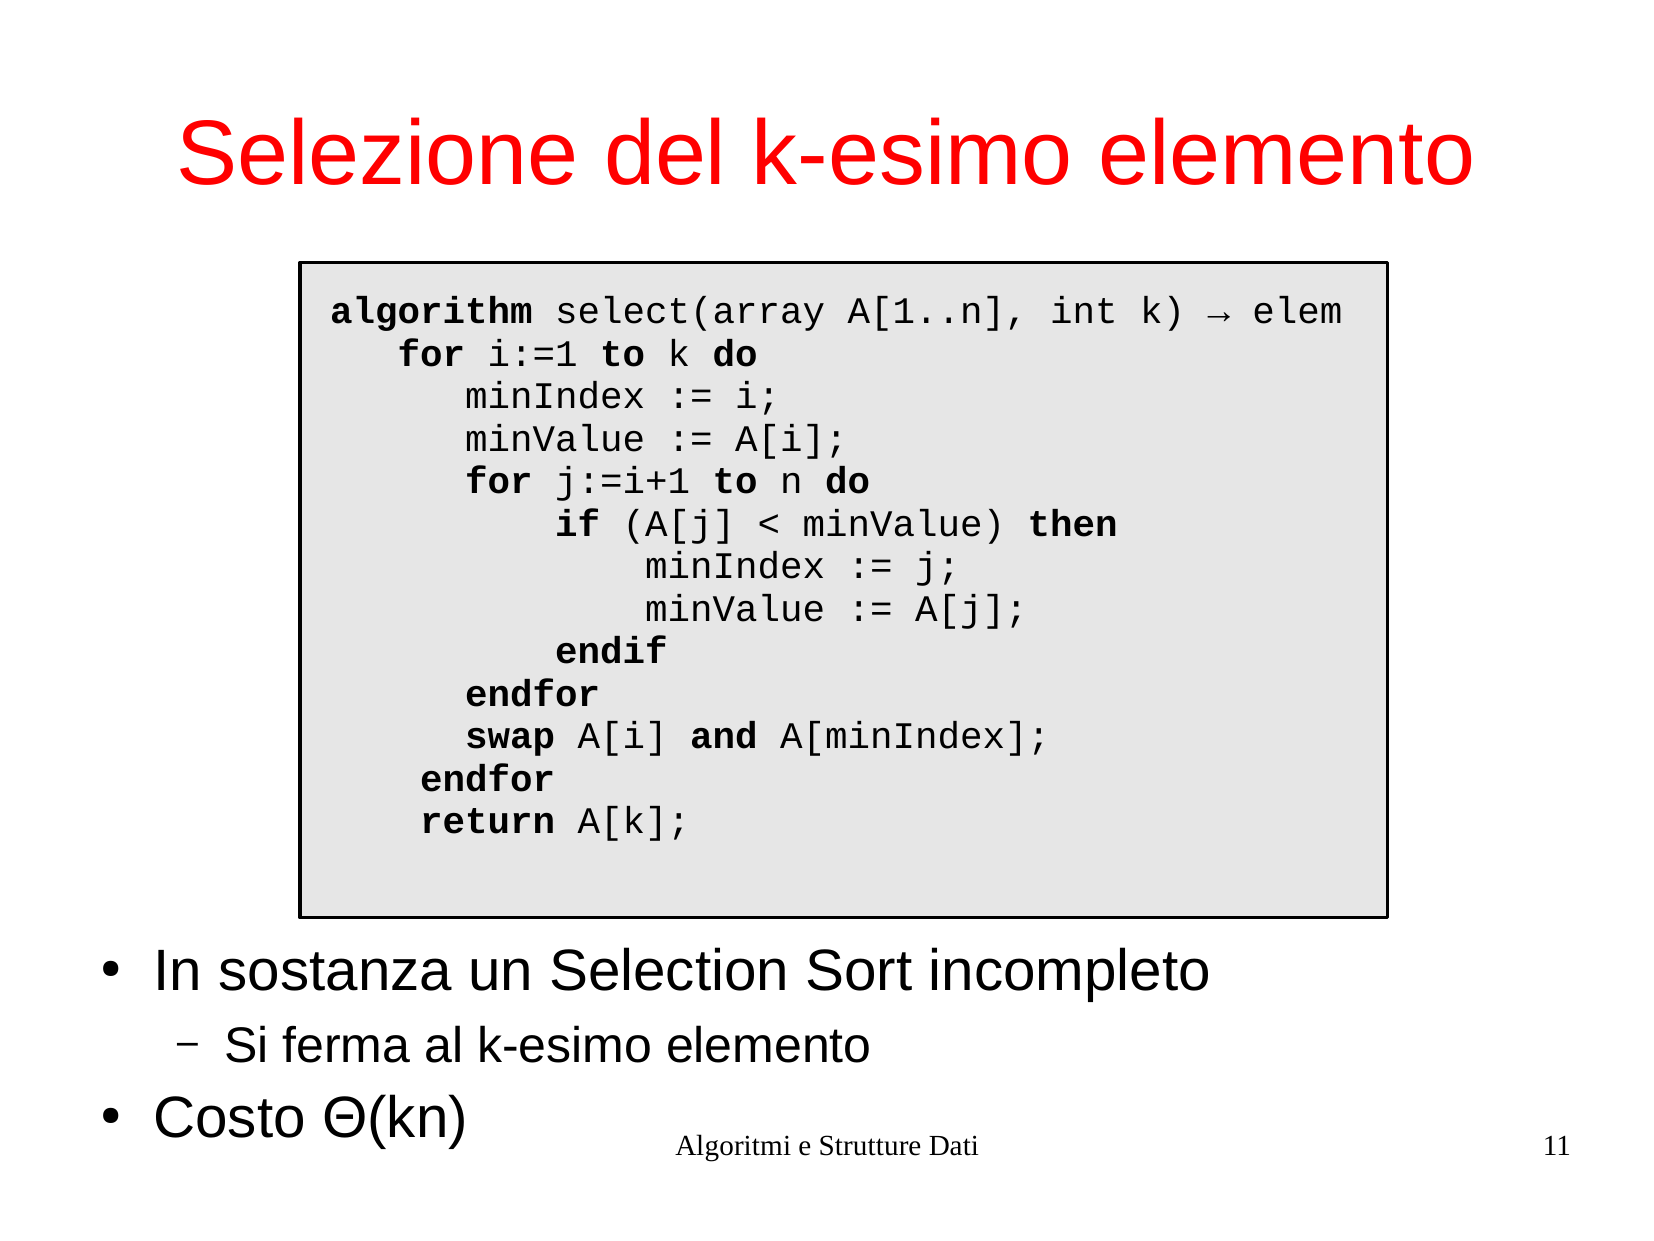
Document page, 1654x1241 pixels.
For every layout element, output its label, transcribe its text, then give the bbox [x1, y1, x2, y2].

title Selezione del k-esimo elemento [82, 49, 1571, 257]
text_box algorithm select(array A[1..n], int k) → elem for i:=1 to k do minIndex := i; minValue := A[i]; for j:=i+1 to n do if (A[j] < minValue) then minIndex := j; minValue := A[j]; endif endfor swap A[i] and A[minIndex]; endfor return A[k]; [300, 262, 1388, 918]
list In sostanza un Selection Sort incompleto Si ferma al k-esimo elemento Costo Θ(kn) [82, 937, 1571, 1151]
